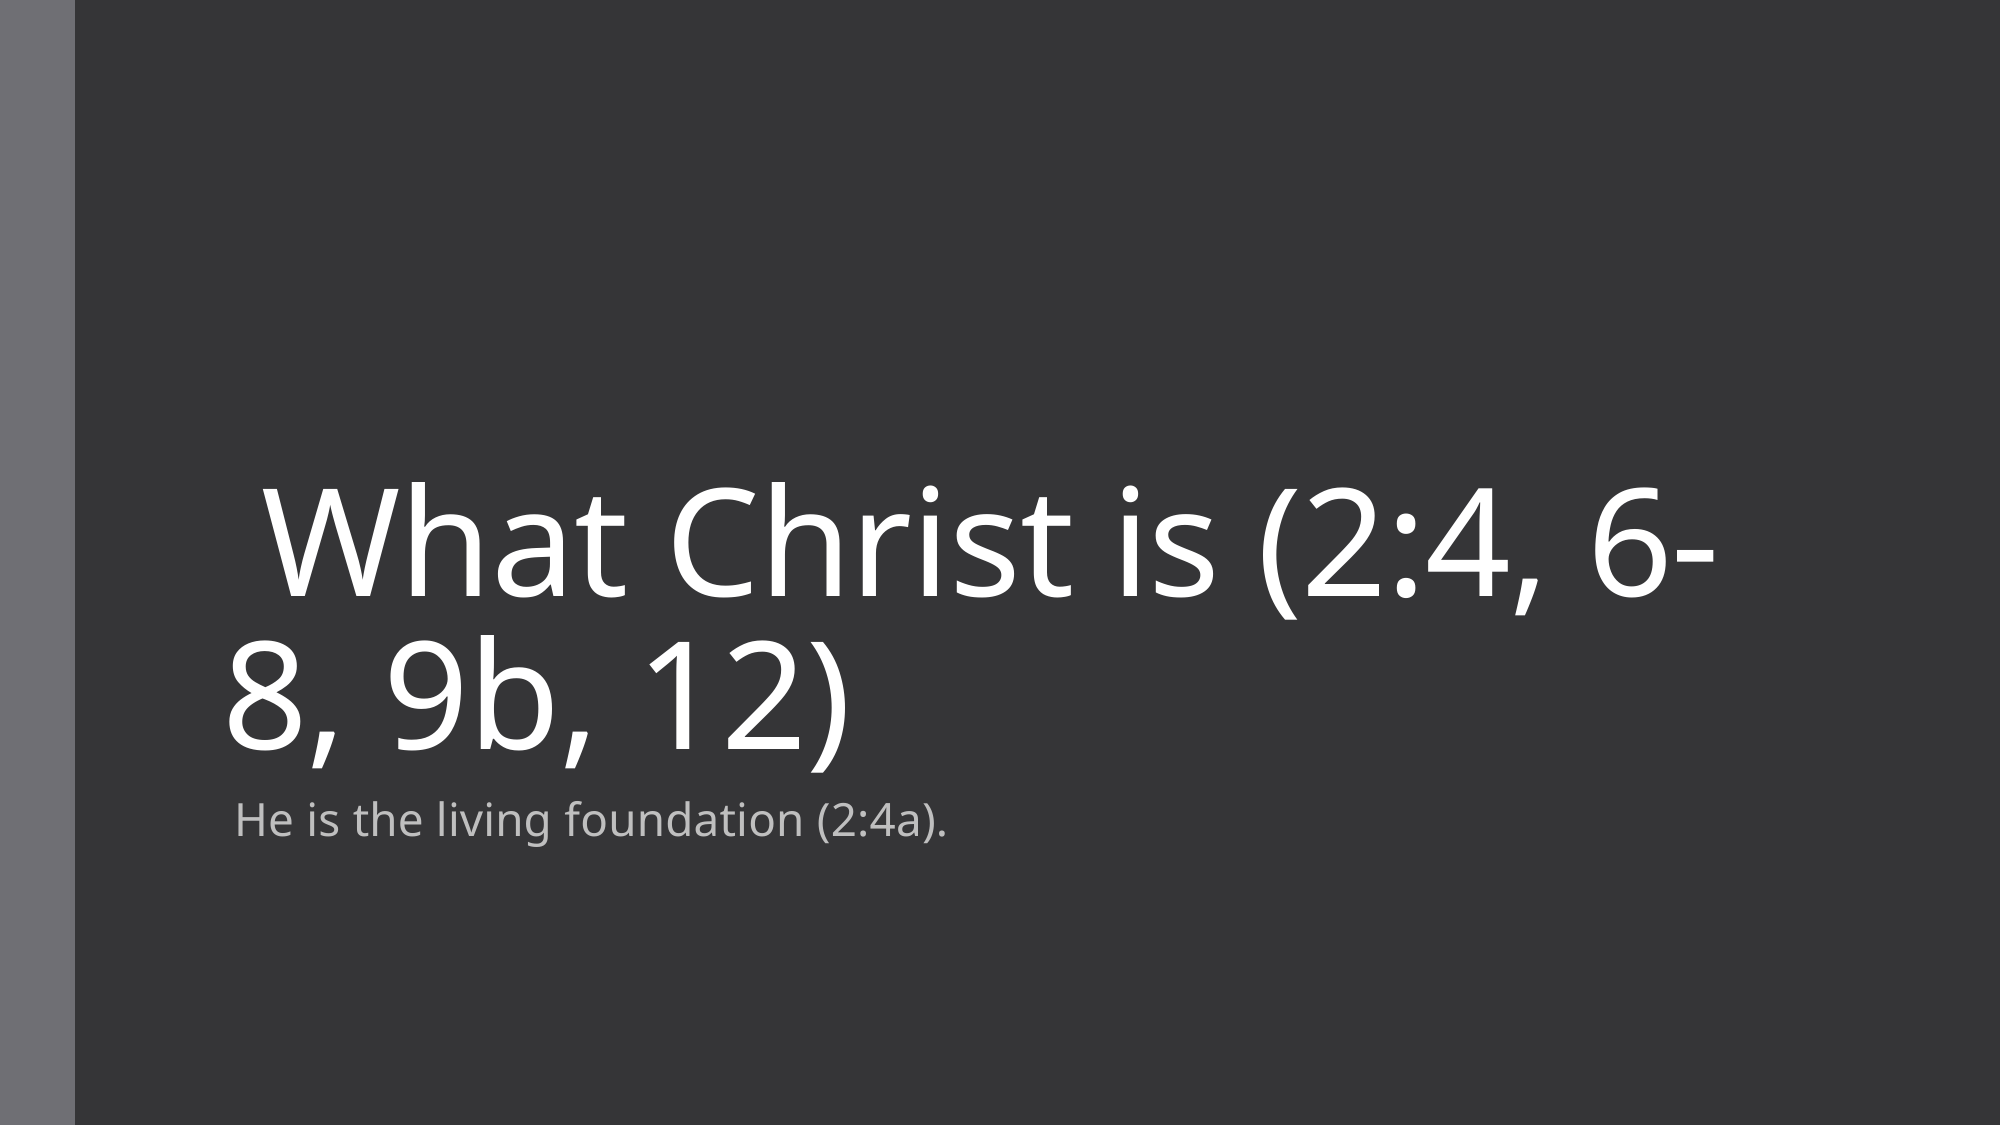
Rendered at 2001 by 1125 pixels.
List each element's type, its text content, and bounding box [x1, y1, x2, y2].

subtitle He is the living foundation (2:4a). [206, 787, 1752, 1066]
title What Christ is (2:4, 6-8, 9b, 12) [206, 124, 1752, 787]
